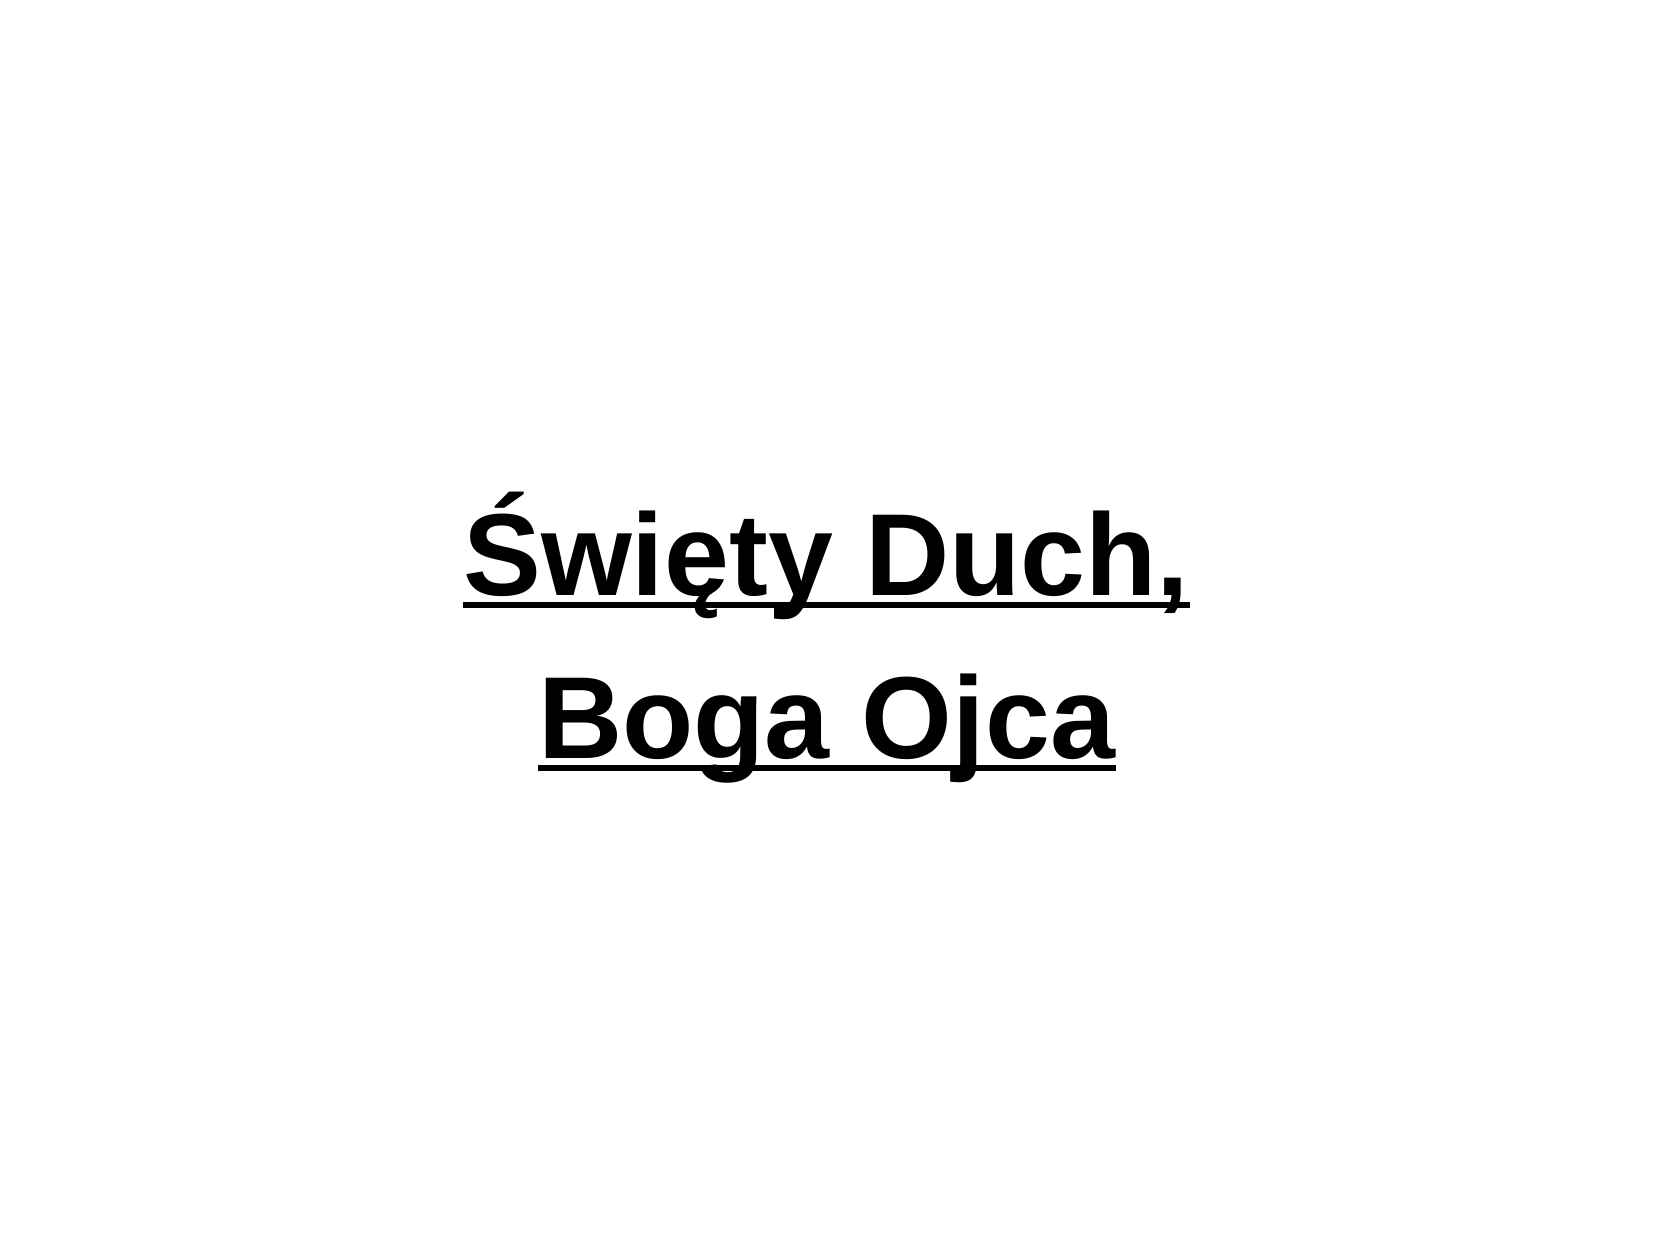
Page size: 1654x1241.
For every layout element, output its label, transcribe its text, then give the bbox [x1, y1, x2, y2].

subtitle Święty Duch, Boga Ojca [0, 0, 1654, 1241]
